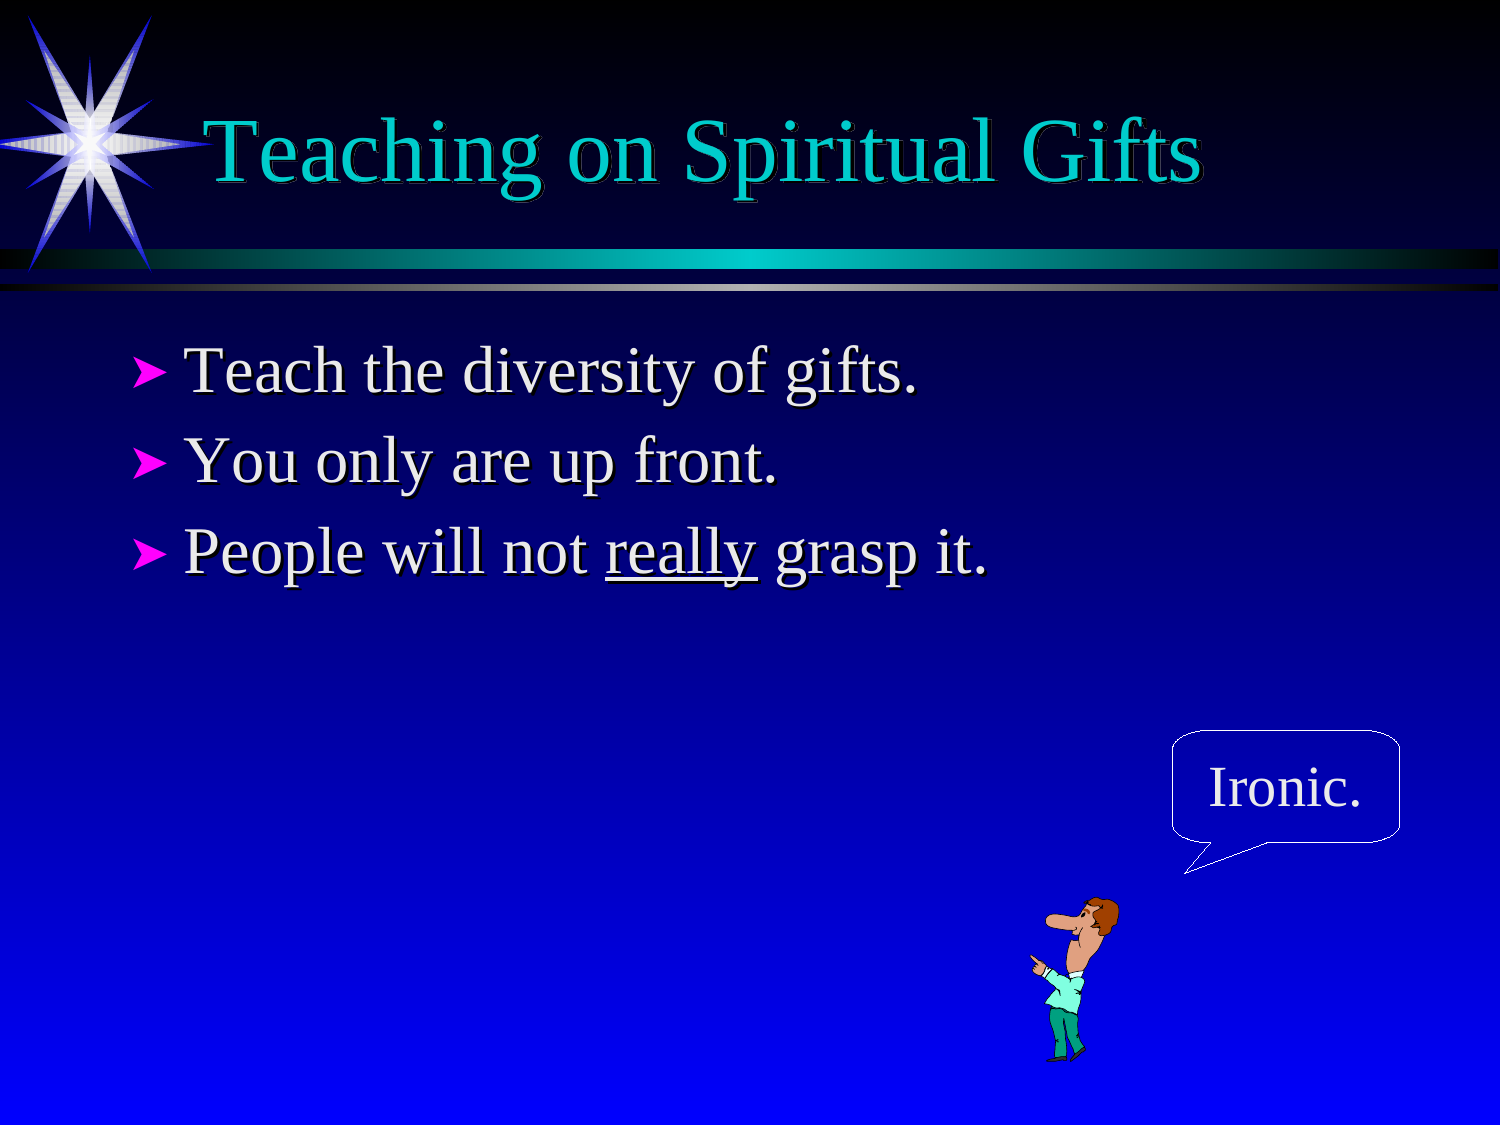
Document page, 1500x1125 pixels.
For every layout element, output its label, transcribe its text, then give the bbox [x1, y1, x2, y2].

chart [1029, 896, 1120, 1063]
list Teach the diversity of gifts. You only are up front. People will not really grasp it. [112, 324, 1388, 1001]
title Teaching on Spiritual Gifts [187, 56, 1463, 244]
text_box you [40, 233, 52, 239]
text_box Ironic. [1172, 730, 1400, 874]
text_box you [127, 233, 139, 239]
